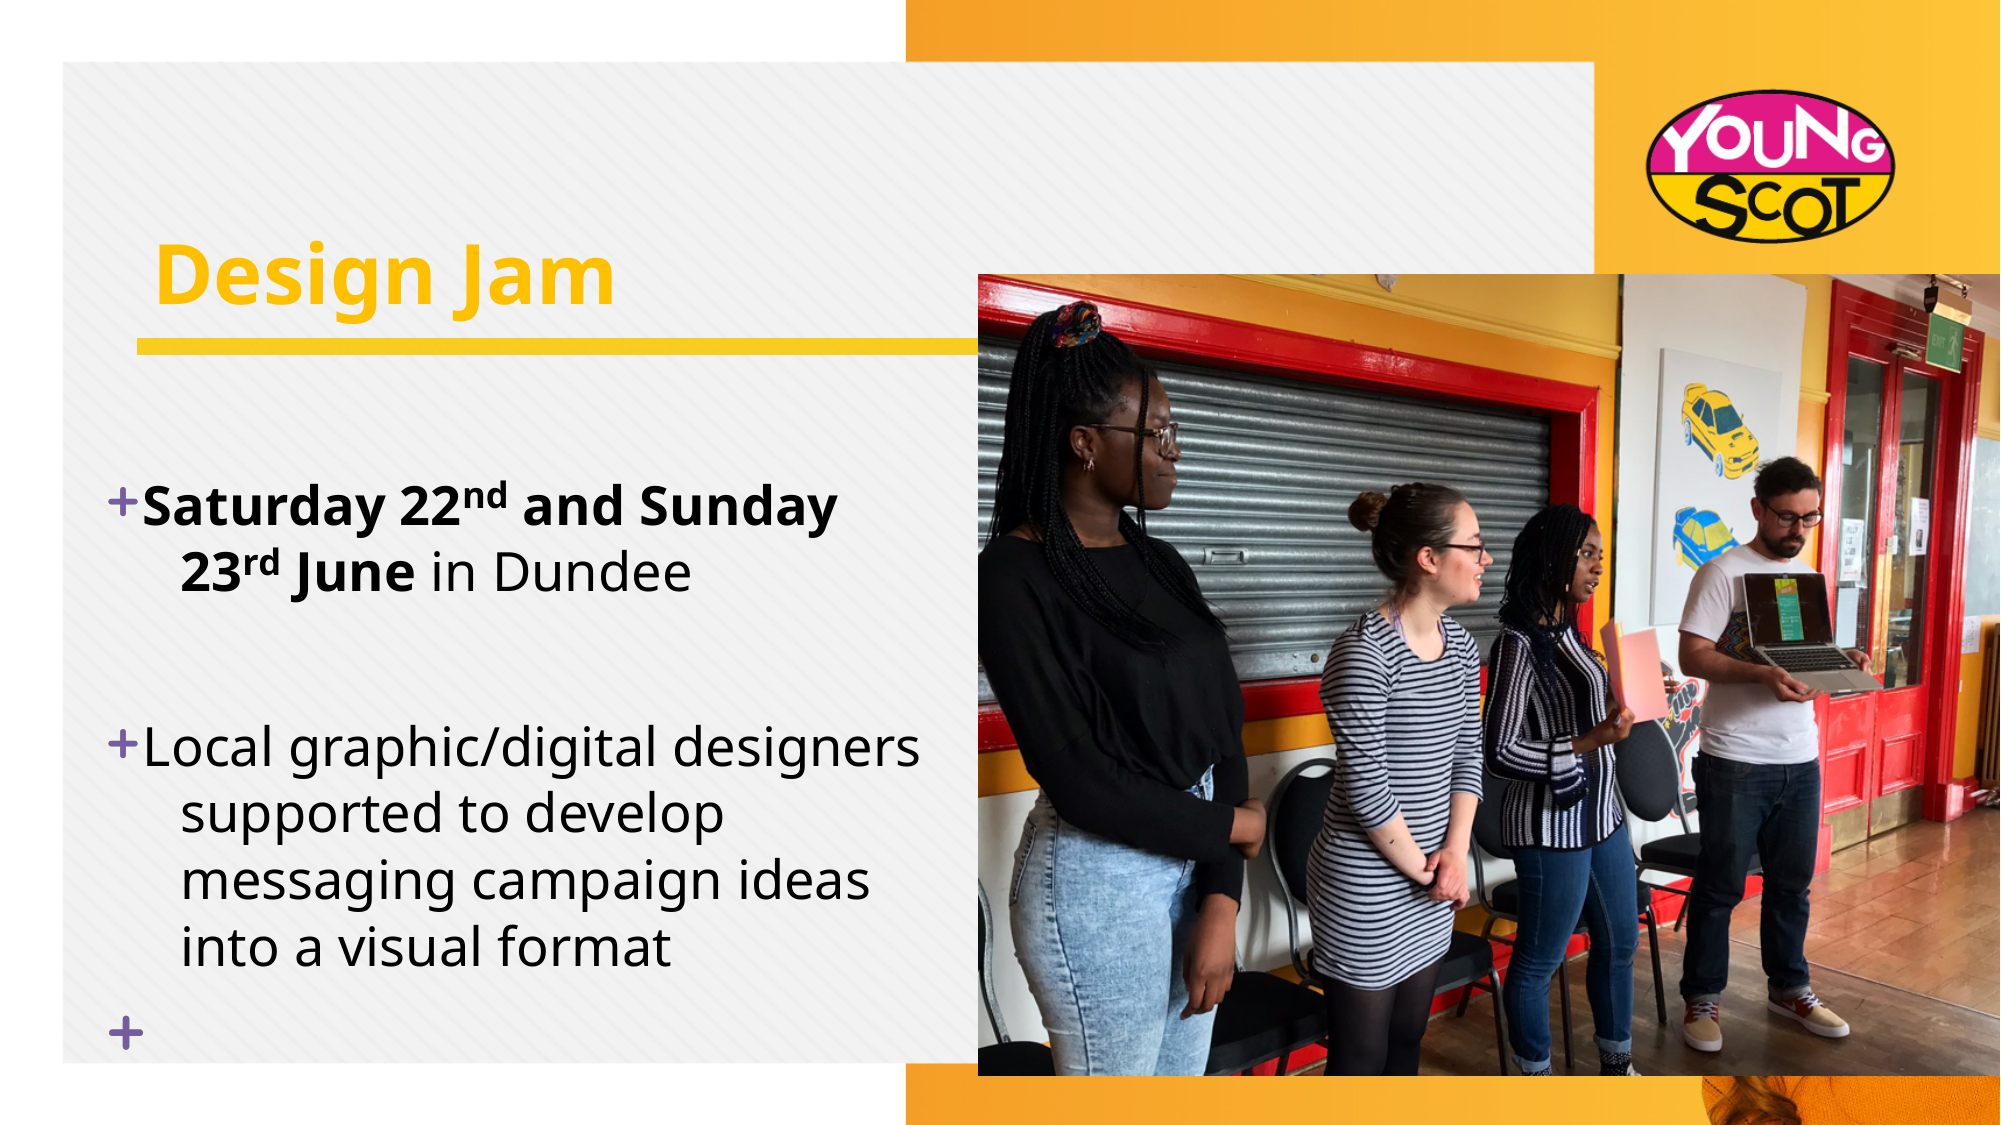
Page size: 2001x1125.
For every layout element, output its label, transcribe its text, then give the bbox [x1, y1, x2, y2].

title Design Jam [137, 165, 1327, 383]
picture [978, 274, 2000, 1076]
list Saturday 22nd and Sunday 23rd June in Dundee Local graphic/digital designers supported to develop messaging campaign ideas into a visual format [90, 341, 959, 1049]
